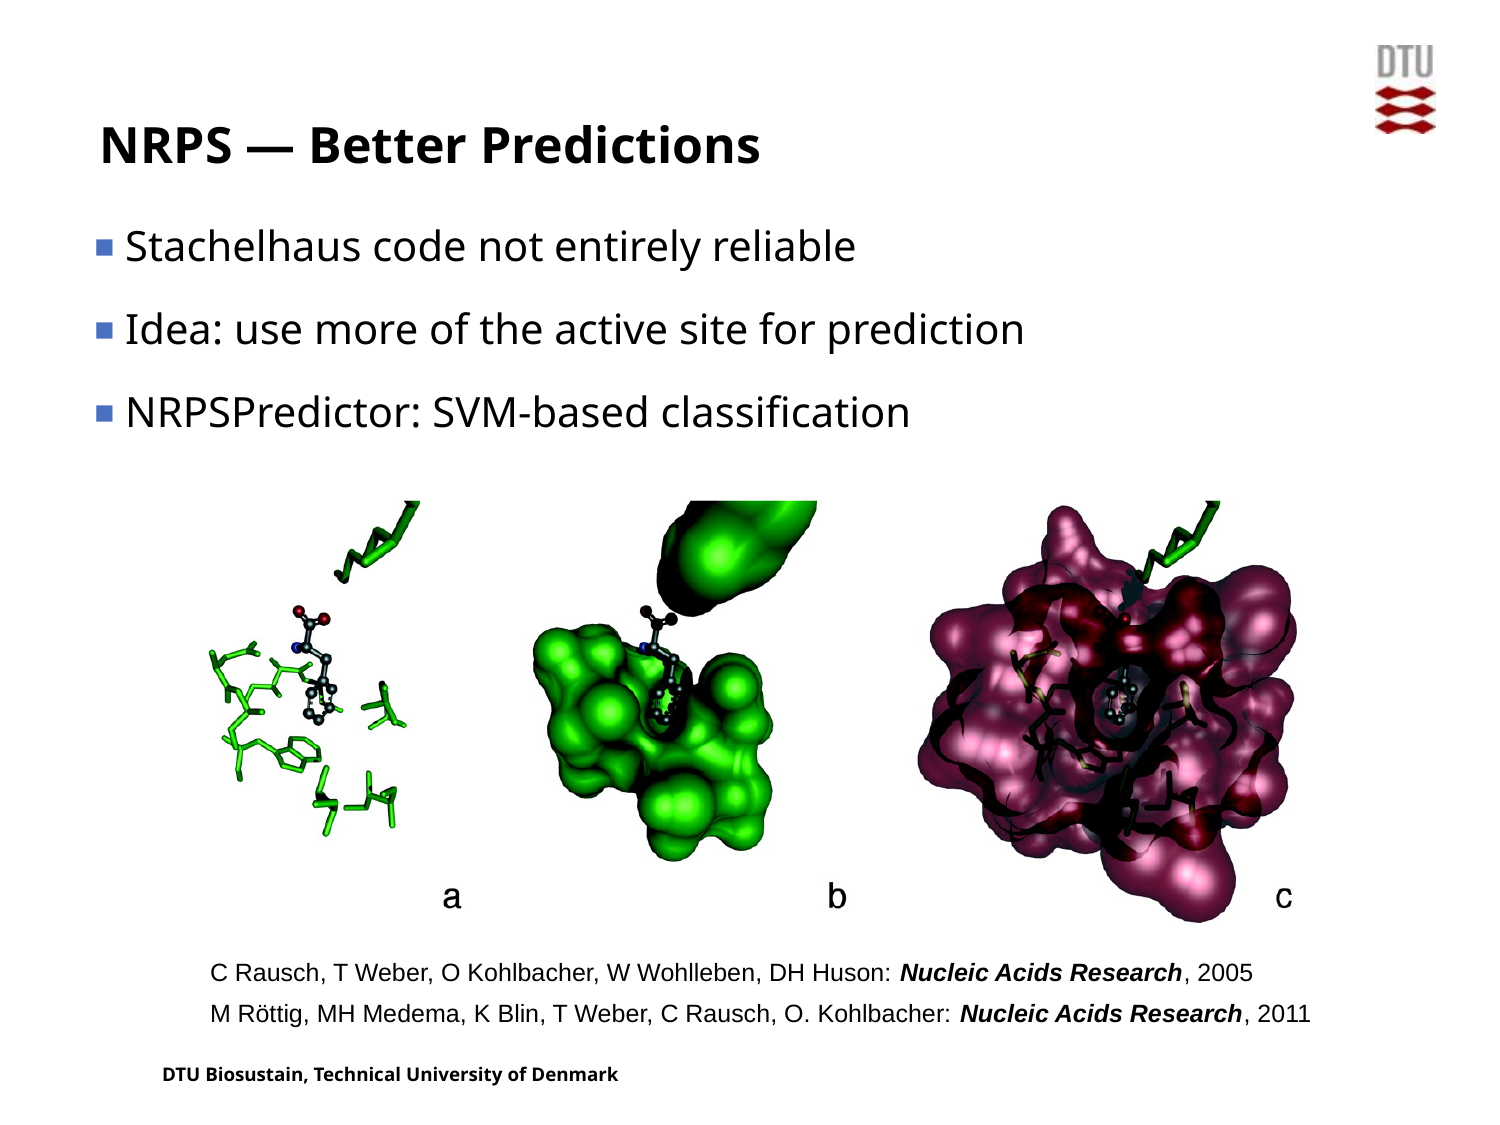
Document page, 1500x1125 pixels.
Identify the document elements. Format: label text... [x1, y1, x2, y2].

list Stachelhaus code not entirely reliable Idea: use more of the active site for prediction NRPSPredictor: SVM-based classification [94, 114, 1370, 864]
picture [1375, 45, 1436, 134]
picture [207, 864, 1302, 924]
title NRPS — Better Predictions [99, 50, 1375, 238]
text_box M Röttig, MH Medema, K Blin, T Weber, C Rausch, O. Kohlbacher: Nucleic Acids Research, 2011 [195, 992, 1370, 1036]
text_box C Rausch, T Weber, O Kohlbacher, W Wohlleben, DH Huson: Nucleic Acids Research, 2005 [195, 951, 1290, 995]
